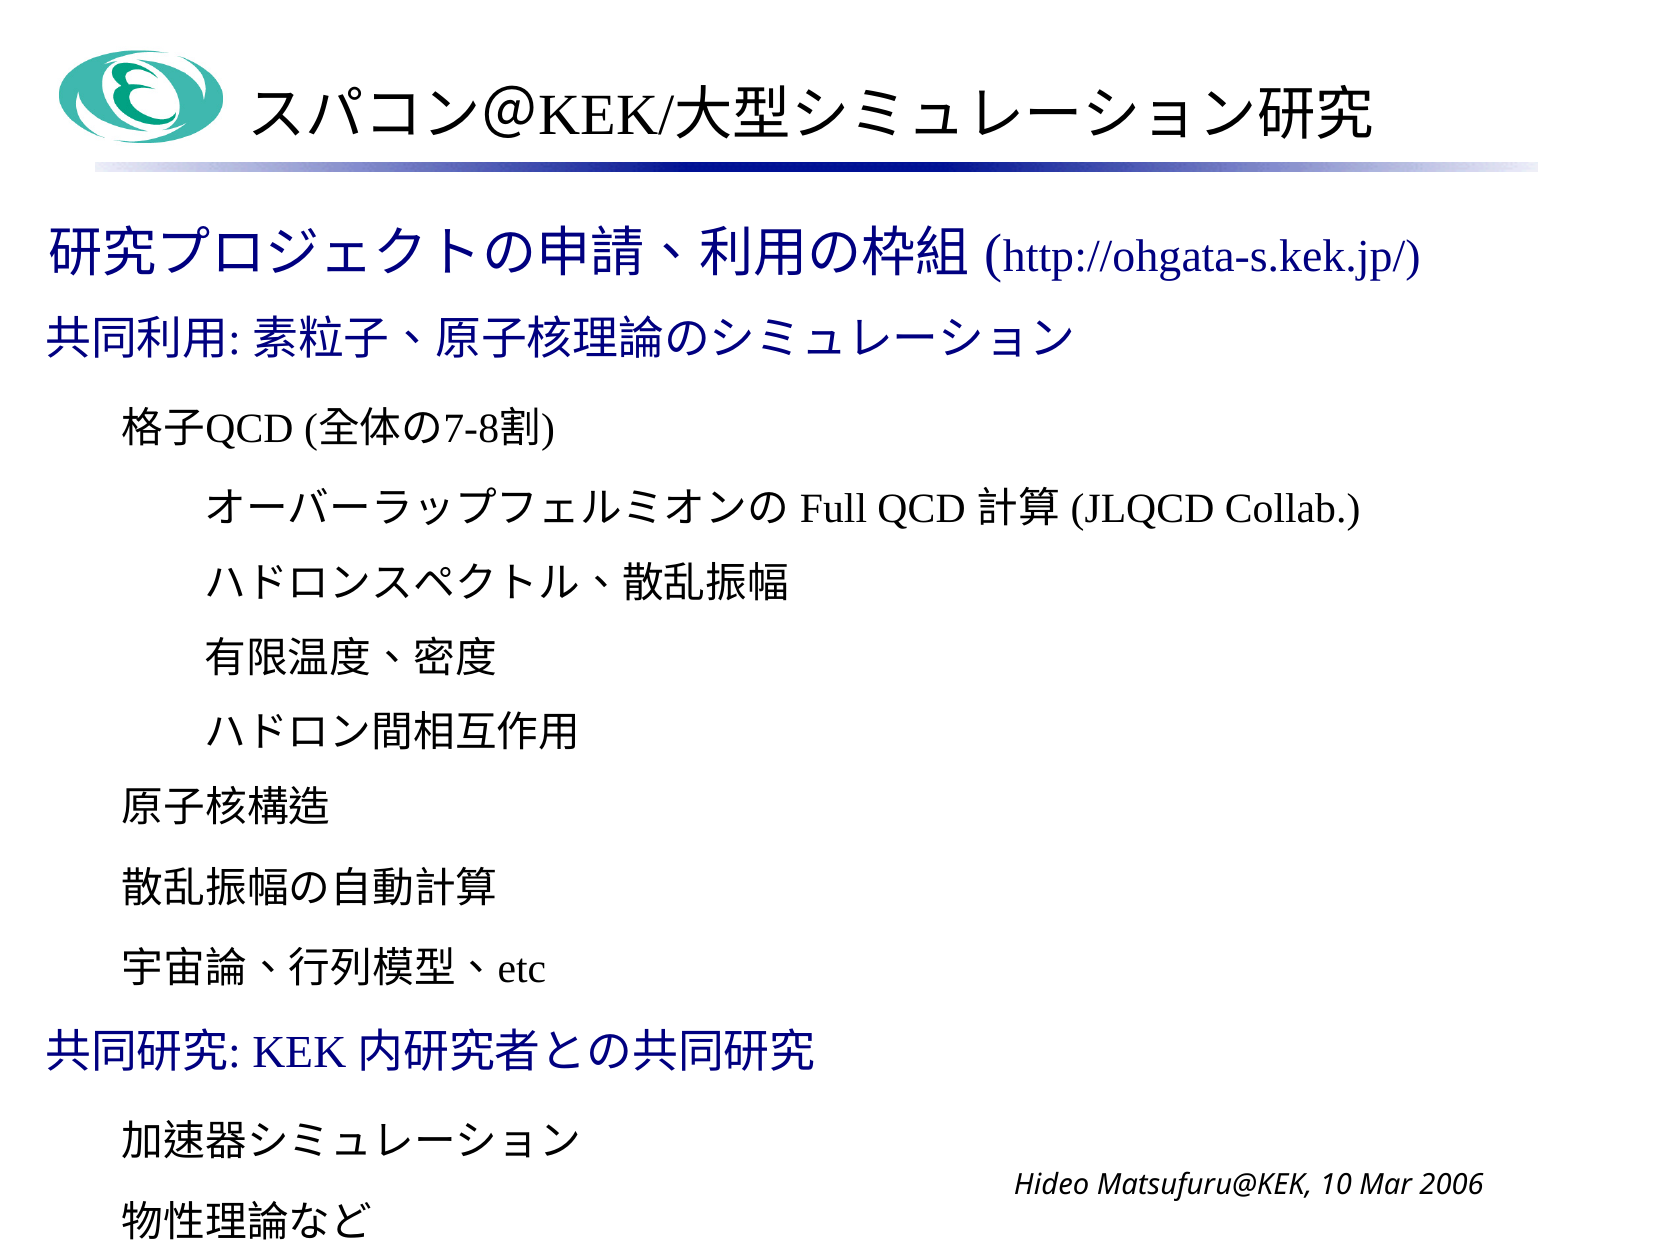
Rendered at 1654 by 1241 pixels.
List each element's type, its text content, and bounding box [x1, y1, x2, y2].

picture [52, 41, 230, 152]
text_box 研究プロジェクトの申請、利用の枠組 (http://ohgata-s.kek.jp/) [30, 213, 1435, 283]
picture [95, 162, 1538, 172]
list 共同利用: 素粒子、原子核理論のシミュレーション 格子QCD (全体の7-8割) オーバーラップフェルミオンの Full QCD 計算 (JLQCD Collab.) ハドロンスペクトル、散乱振幅 有限温度、密度 ハドロン間相互作用 原子核構造 散乱振幅の自動計算 宇宙論、行列模型、etc 共同研究: KEK 内研究者との共同研究 加速器シミュレーション 物性理論など [27, 305, 1578, 1227]
title スパコン＠KEK/大型シミュレーション研究 [181, 58, 1441, 166]
